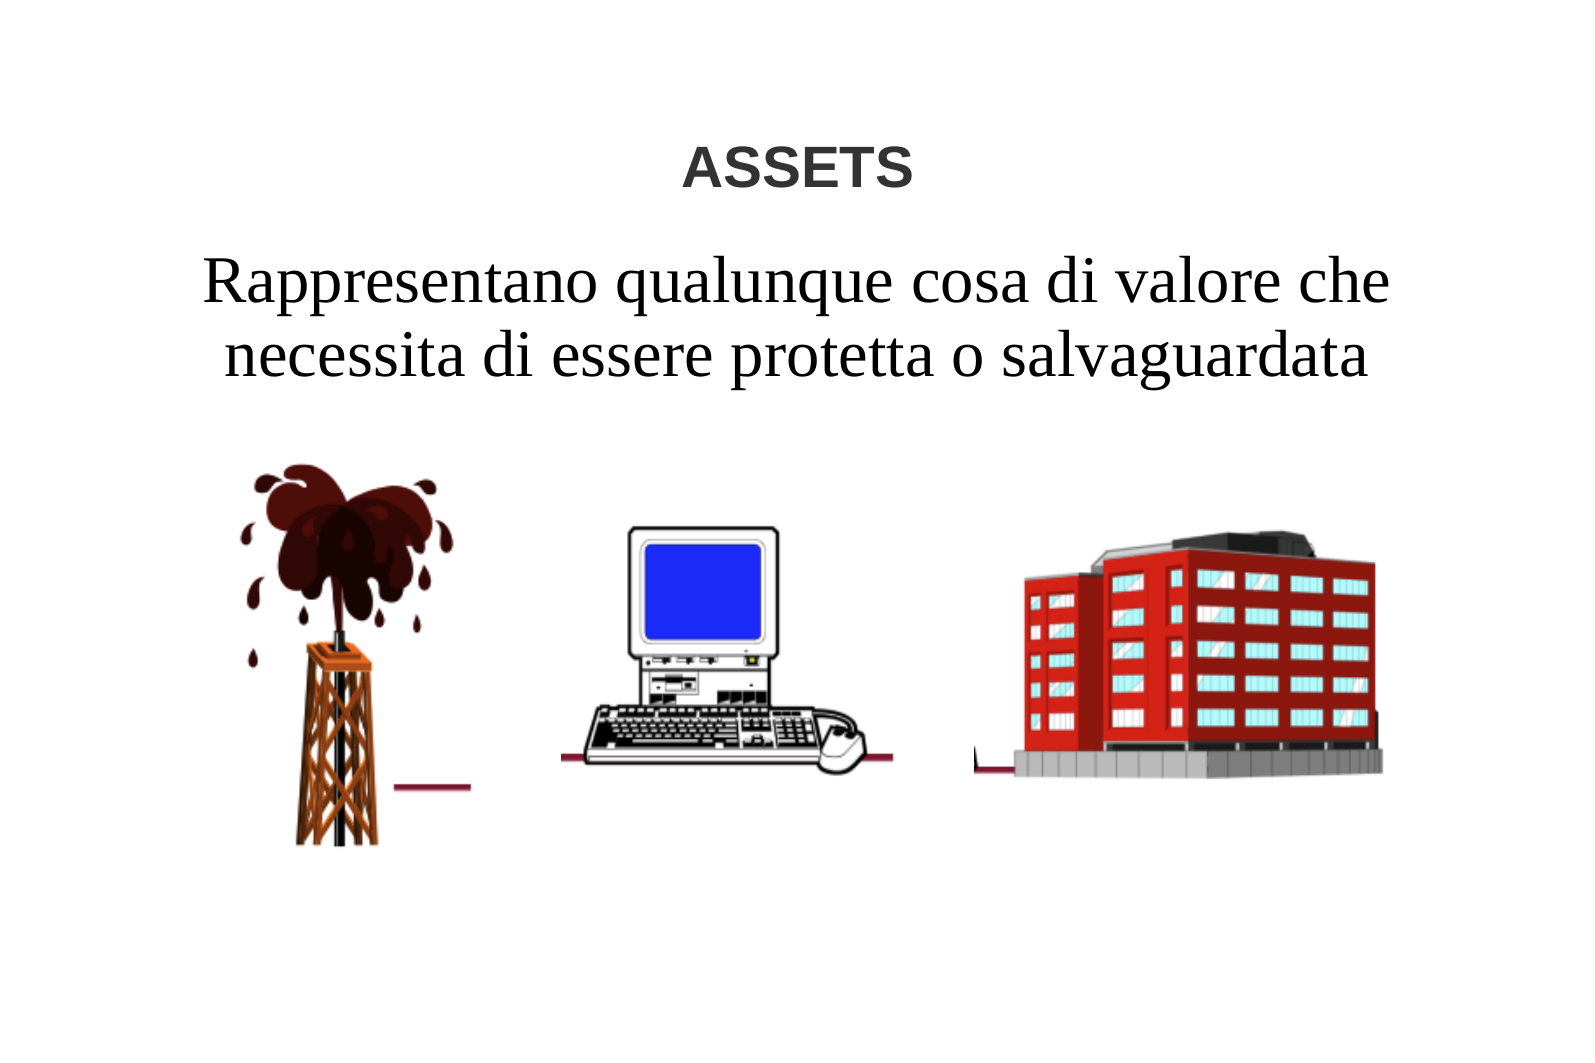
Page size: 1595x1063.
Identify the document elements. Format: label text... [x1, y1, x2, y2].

subtitle Rappresentano qualunque cosa di valore che necessita di essere protetta o salvaguardata [117, 242, 1479, 1018]
picture [216, 455, 473, 857]
title ASSETS [117, 78, 1479, 242]
picture [561, 472, 895, 827]
picture [974, 523, 1425, 798]
